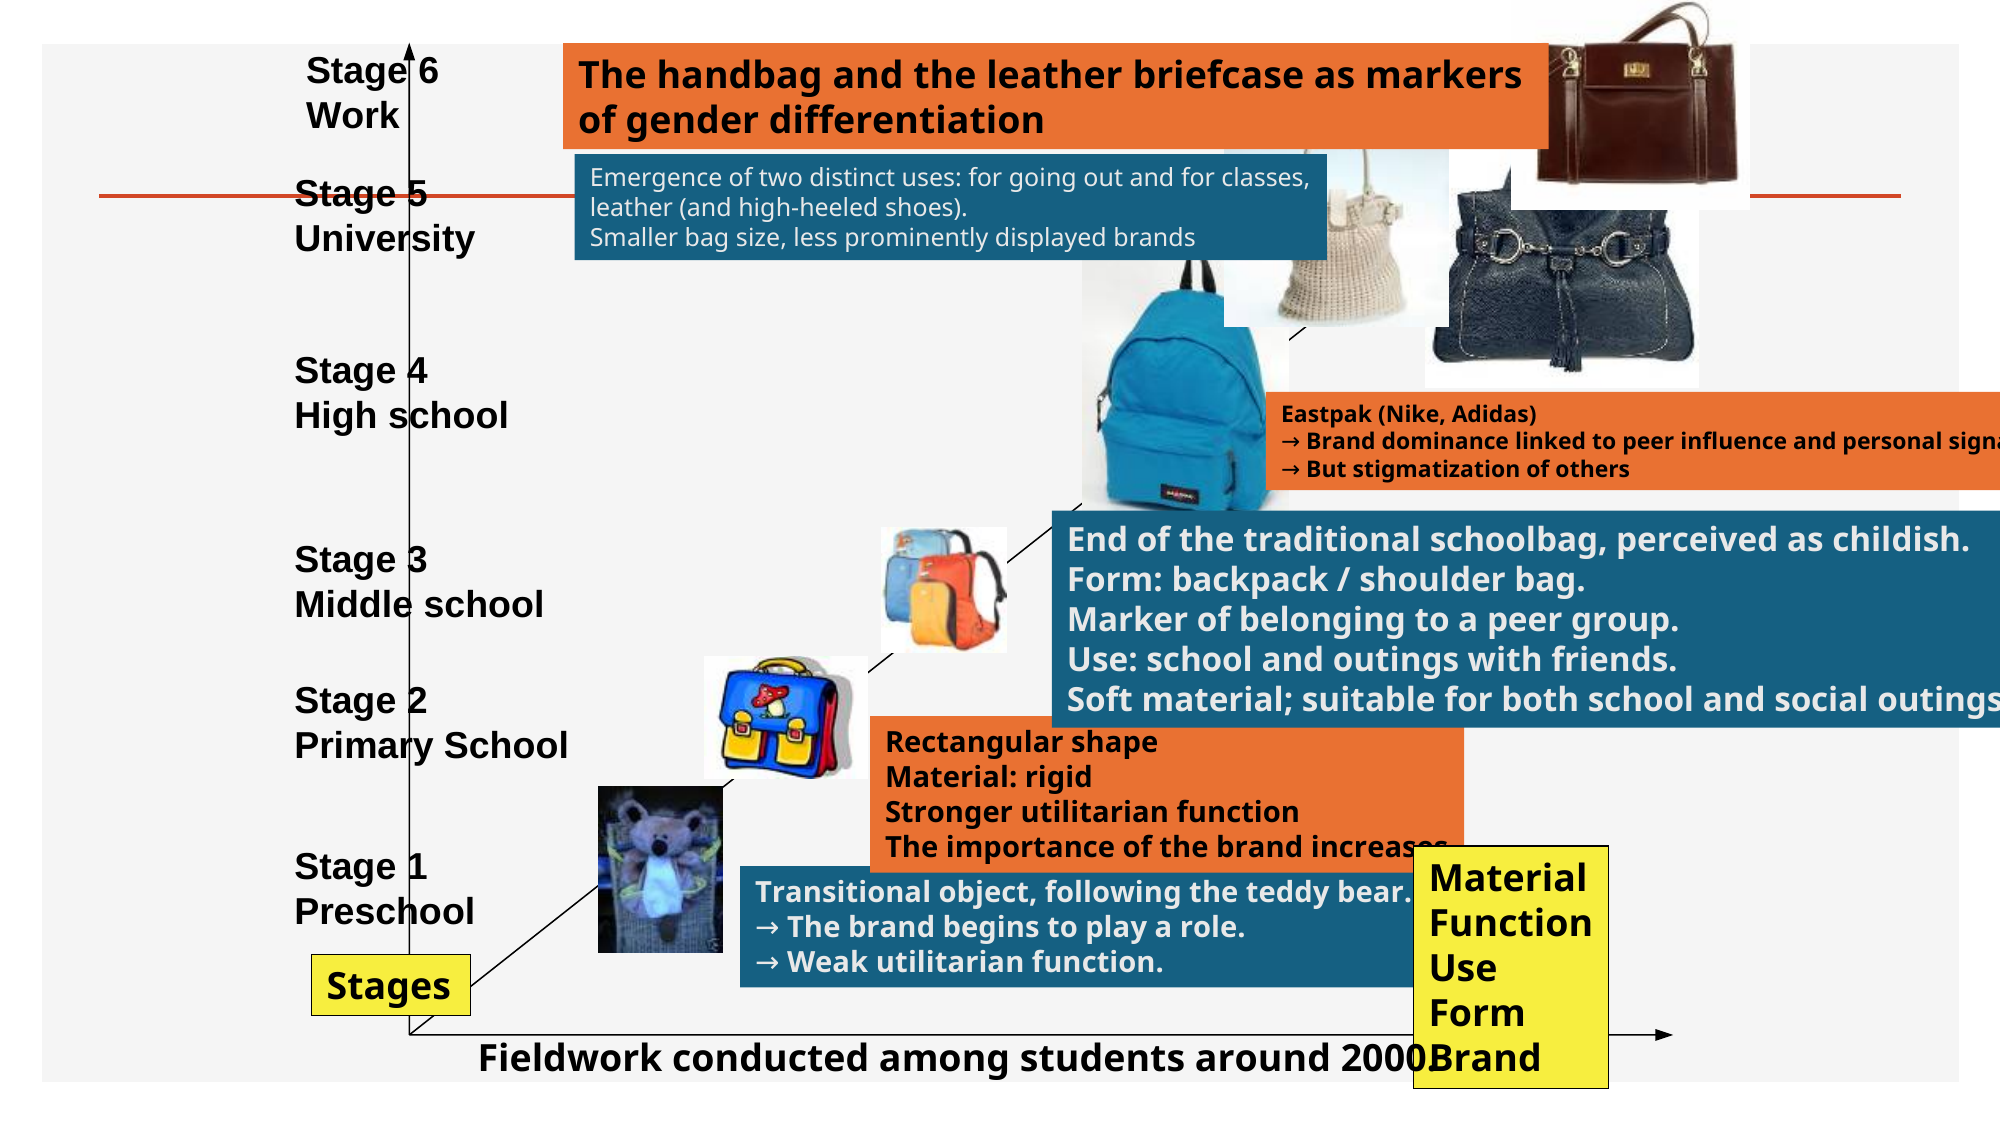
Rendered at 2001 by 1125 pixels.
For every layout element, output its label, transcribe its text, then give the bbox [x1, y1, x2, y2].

text_box End of the traditional schoolbag, perceived as childish. Form: backpack / shoulder bag. Marker of belonging to a peer group. Use: school and outings with friends. Soft material; suitable for both school and social outings [1051, 510, 1945, 728]
picture [704, 657, 868, 779]
text_box Eastpak (Nike, Adidas) → Brand dominance linked to peer influence and personal signaling → But stigmatization of others [1265, 391, 1997, 491]
text_box Transitional object, following the teddy bear. → The brand begins to play a role. → Weak utilitarian function. [740, 866, 1368, 988]
text_box The handbag and the leather briefcase as markers of gender differentiation [563, 43, 1455, 150]
text_box Fieldwork conducted among students around 2000. [462, 1026, 1373, 1088]
text_box Stage 6 Work [291, 38, 457, 145]
text_box Stage 3 Middle school [279, 527, 563, 634]
text_box Rectangular shape Material: rigid Stronger utilitarian function The importance of the brand increases [870, 716, 1416, 873]
picture [1082, 0, 1750, 510]
text_box Stage 2 Primary School [279, 668, 588, 775]
text_box Stage 5 University [279, 161, 493, 268]
text_box Stage 1 Preschool [279, 834, 493, 941]
text_box Stages [311, 954, 471, 1016]
picture [881, 527, 1007, 653]
text_box Emergence of two distinct uses: for going out and for classes, leather (and high-heeled shoes). Smaller bag size, less prominently displayed brands [574, 154, 1272, 261]
text_box Material Function Use Form Brand [1413, 846, 1597, 1089]
text_box Stage 4 High school [279, 338, 527, 445]
picture [598, 786, 723, 953]
